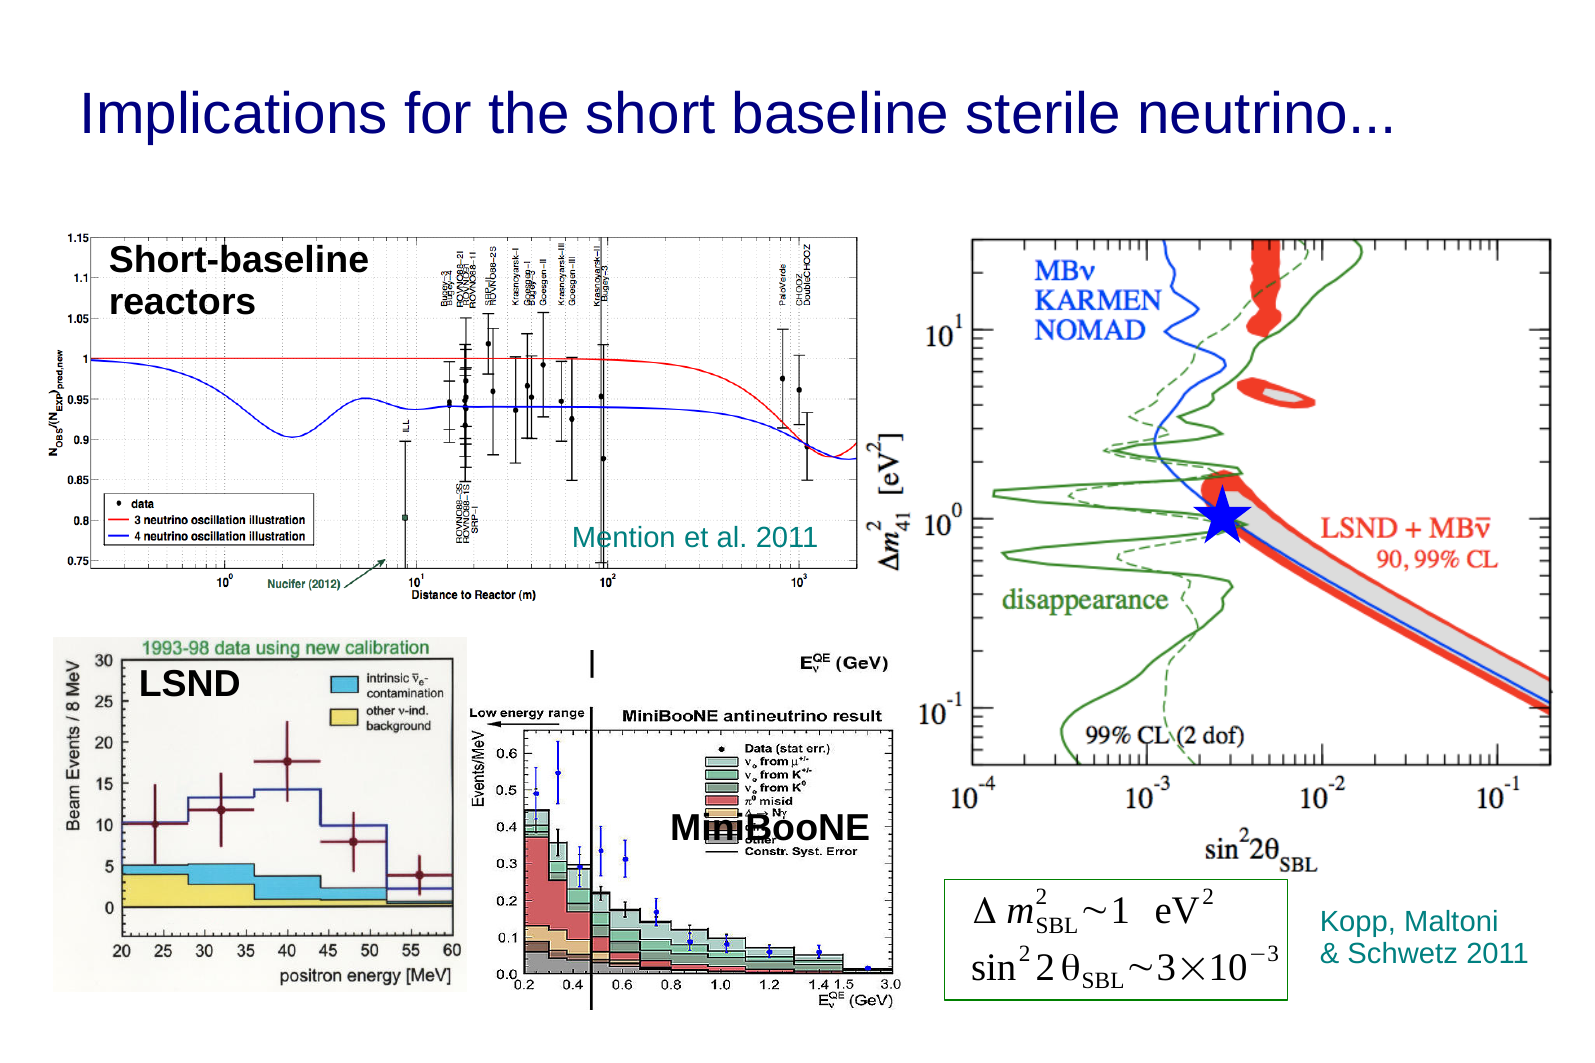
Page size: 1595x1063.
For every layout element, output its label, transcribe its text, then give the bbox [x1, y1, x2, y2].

text_box [1192, 484, 1253, 544]
text_box LSND [124, 655, 256, 713]
chart [962, 883, 1287, 995]
text_box Kopp, Maltoni & Schwetz 2011 [1305, 897, 1544, 978]
text_box MiniBooNE [655, 799, 886, 857]
text_box Mention et al. 2011 [557, 513, 833, 562]
picture [41, 224, 1571, 1010]
picture [945, 880, 1287, 886]
text_box Short-baseline reactors [93, 230, 395, 330]
title Implications for the short baseline sterile neutrino... [79, 24, 1515, 203]
